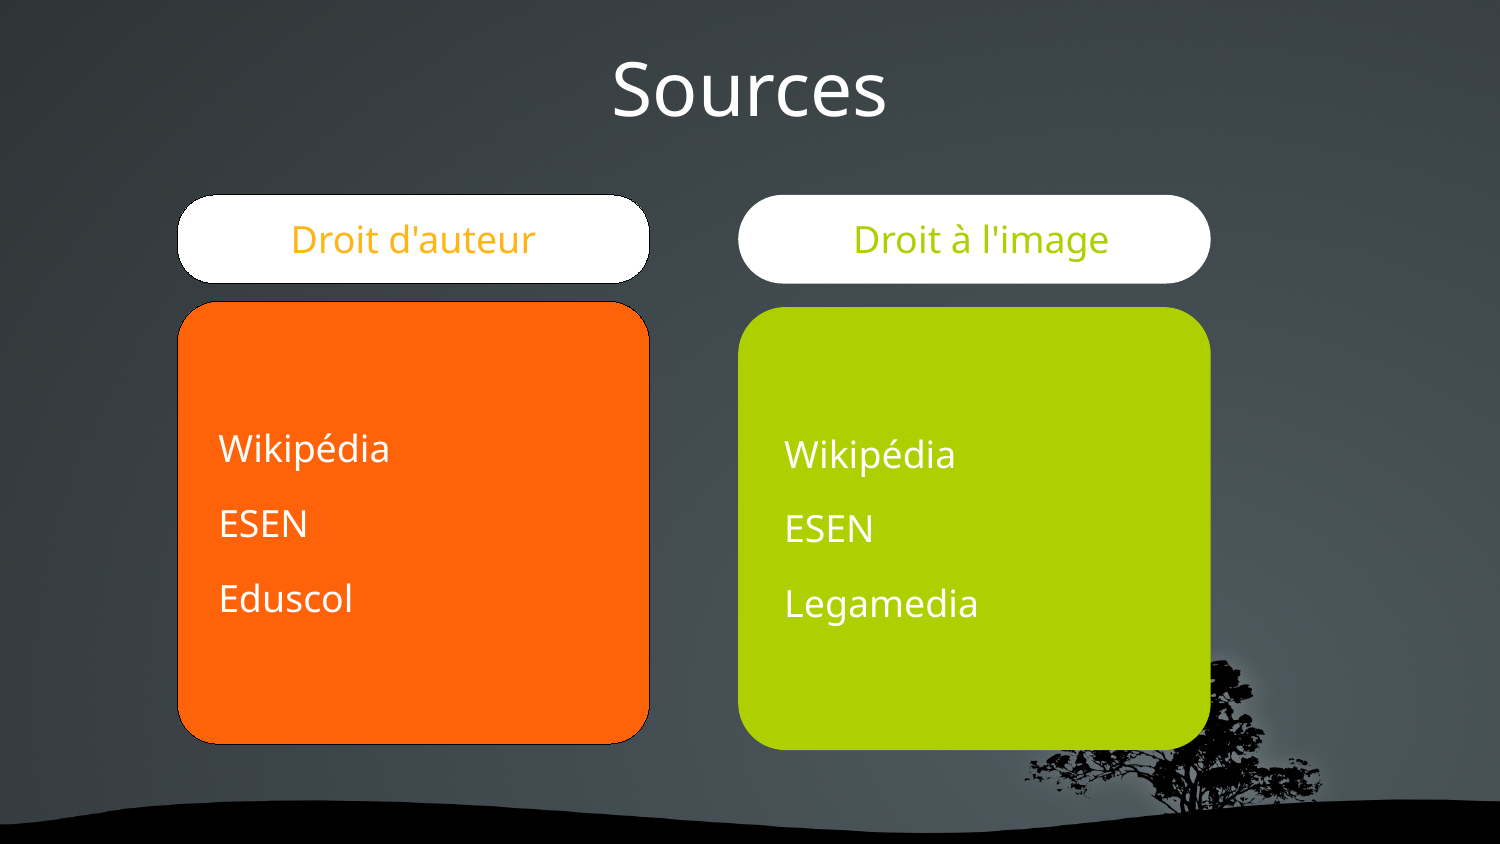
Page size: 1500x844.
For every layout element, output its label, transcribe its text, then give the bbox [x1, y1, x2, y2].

text_box Sources [75, 33, 1425, 175]
text_box Droit d'auteur [177, 194, 650, 284]
text_box Wikipédia ESEN Eduscol [177, 301, 650, 745]
picture [0, 0, 1500, 844]
text_box Wikipédia ESEN Legamedia [738, 307, 1211, 751]
text_box Droit à l'image [738, 194, 1211, 284]
